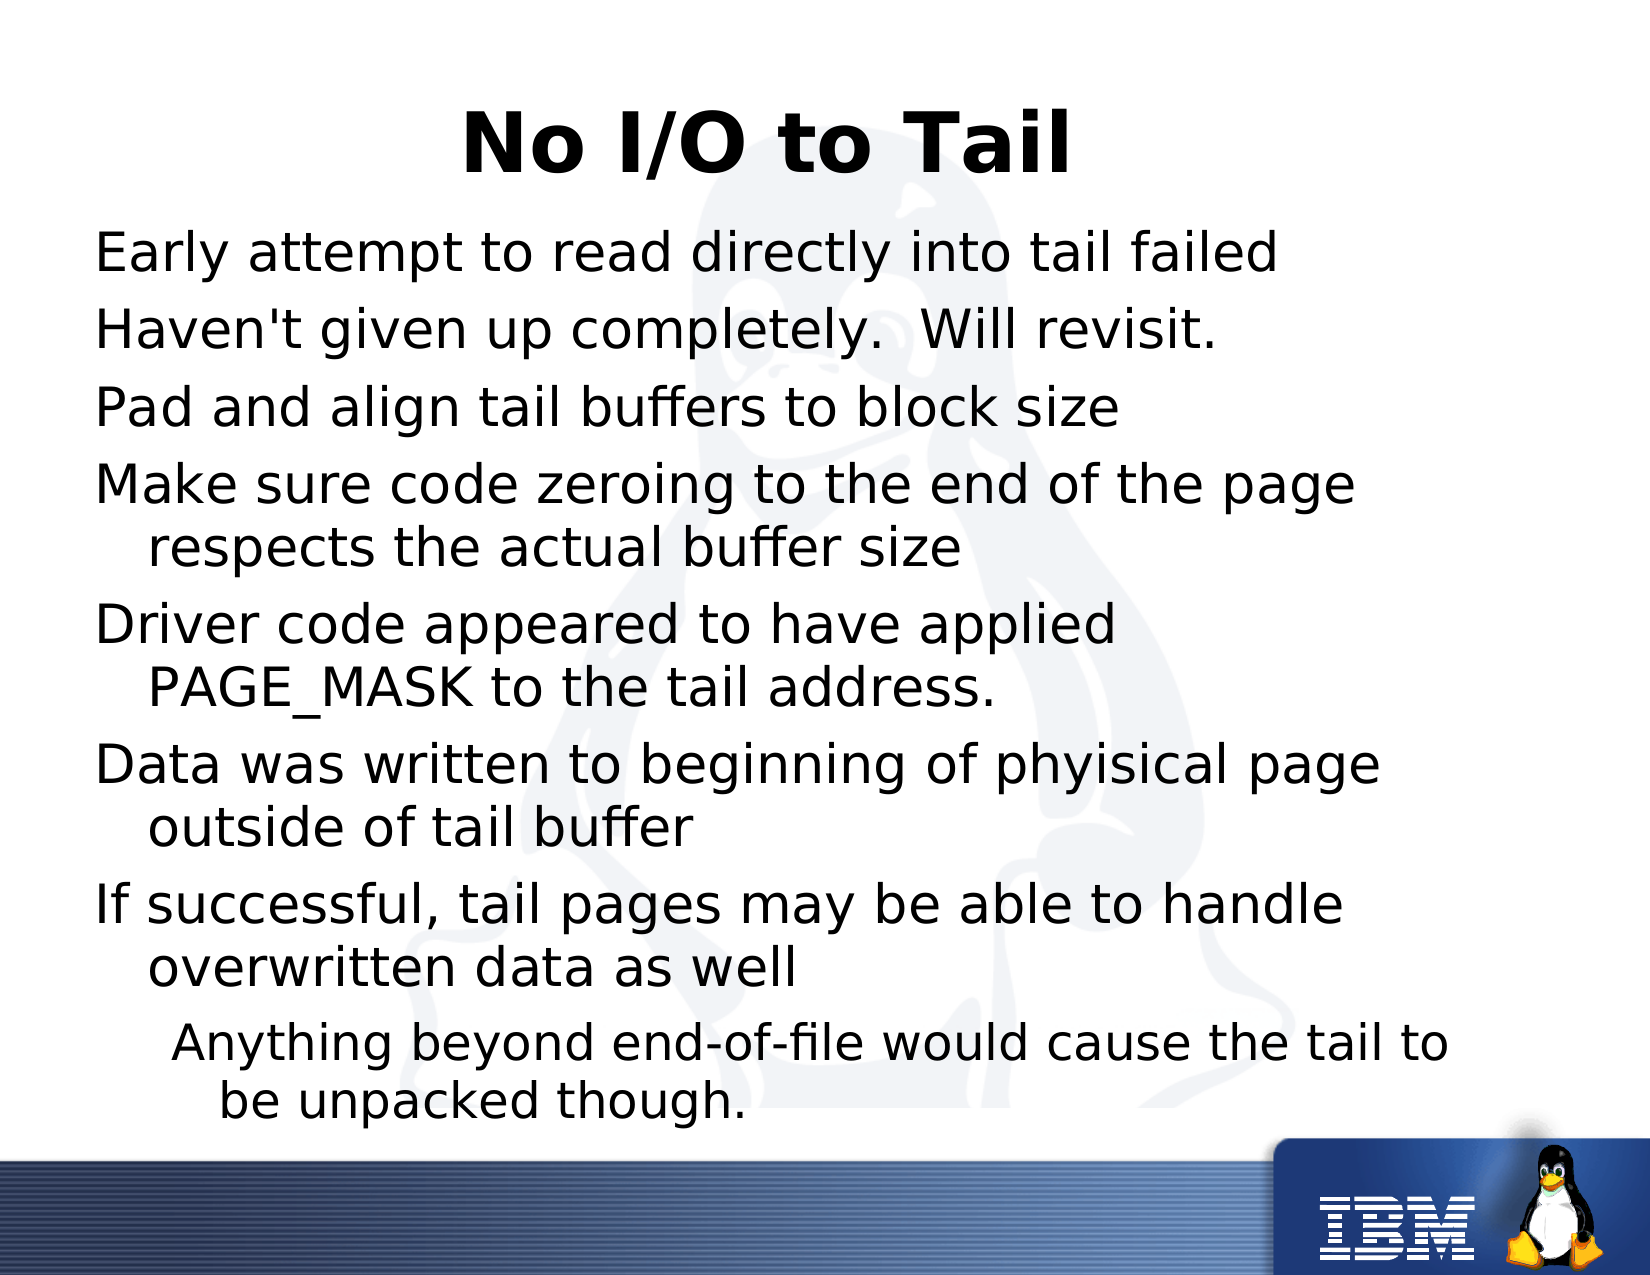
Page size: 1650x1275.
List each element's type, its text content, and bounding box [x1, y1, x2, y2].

list Early attempt to read directly into tail failed Haven't given up completely. Will revisit. Pad and align tail buffers to block size Make sure code zeroing to the end of the page respects the actual buffer size Driver code appeared to have applied PAGE_MASK to the tail address. Data was written to beginning of phyisical page outside of tail buffer If successful, tail pages may be able to handle overwritten data as well Anything beyond end-of-file would cause the tail to be unpacked though. [76, 221, 1457, 1171]
title No I/O to Tail [76, 76, 1457, 211]
